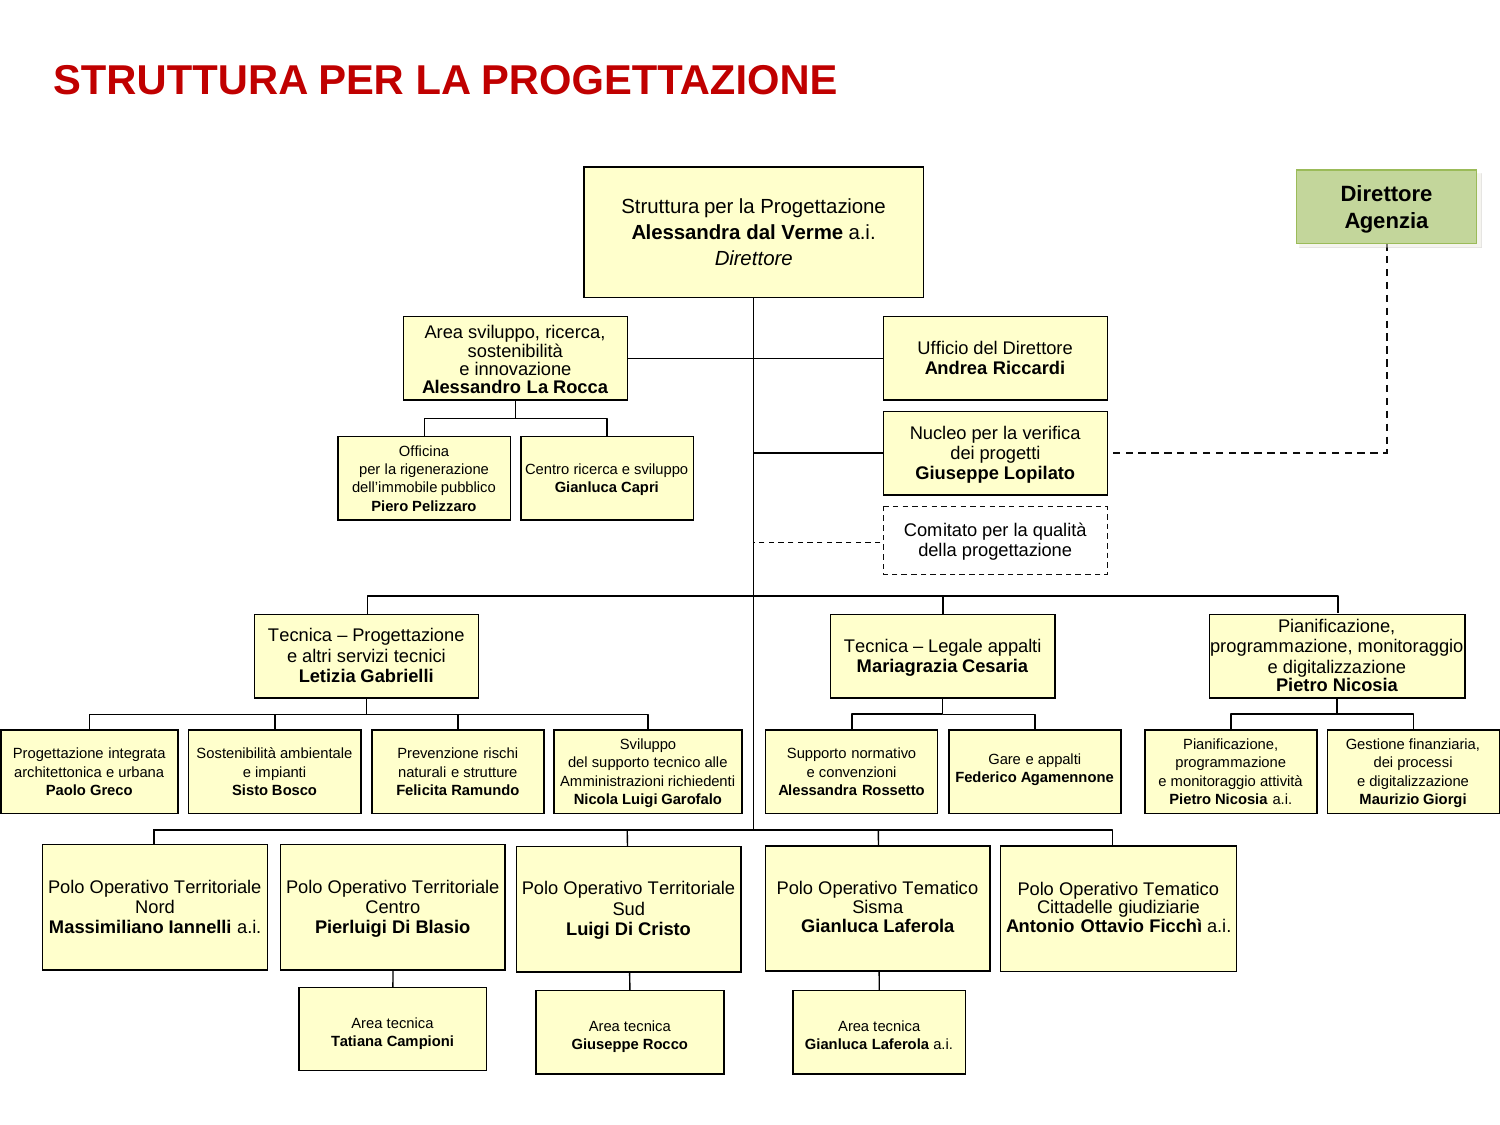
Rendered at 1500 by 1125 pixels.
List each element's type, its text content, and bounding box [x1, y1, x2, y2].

picture [0, 166, 1500, 1075]
text_box STRUTTURA PER LA PROGETTAZIONE [38, 45, 1500, 128]
